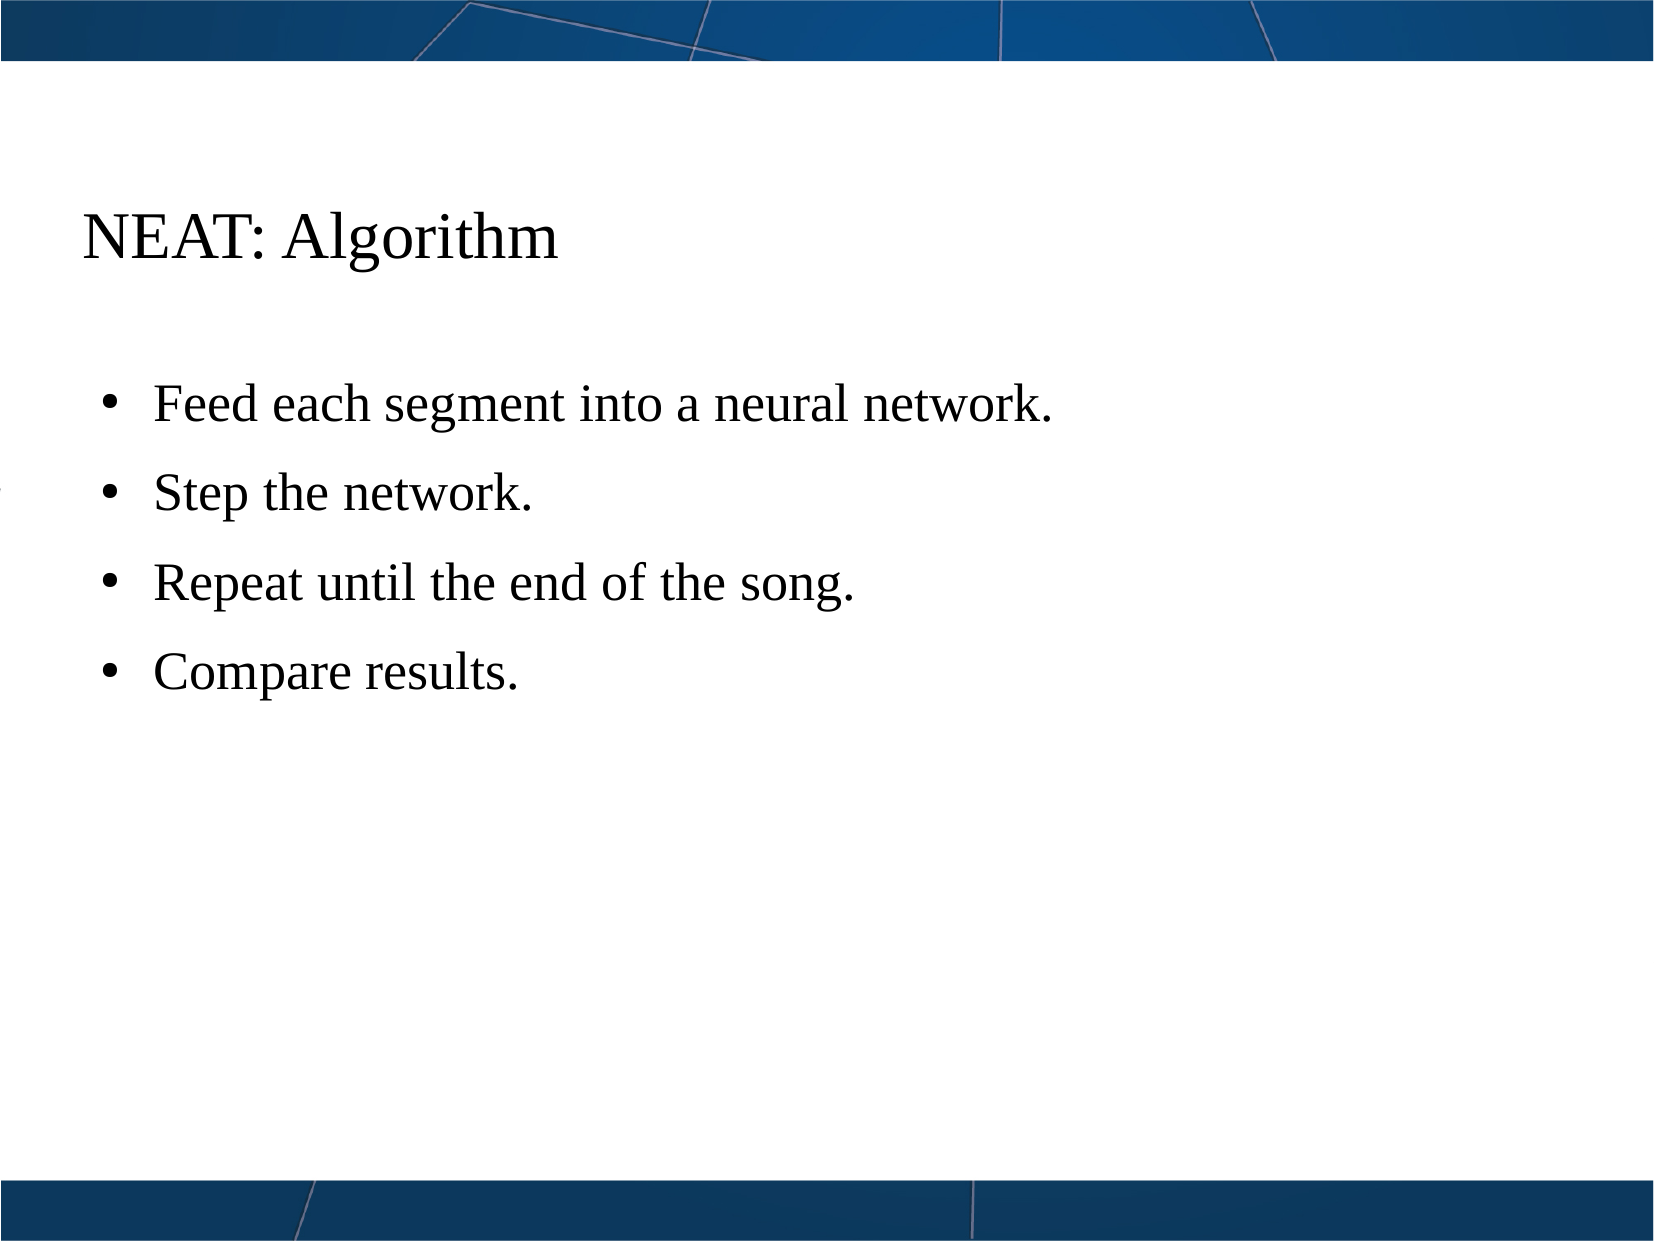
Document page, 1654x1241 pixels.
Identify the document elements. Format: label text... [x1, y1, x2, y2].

list Feed each segment into a neural network. Step the network. Repeat until the end of the song. Compare results. [82, 372, 1571, 1093]
title NEAT: Algorithm [82, 132, 1571, 340]
picture [0, 0, 1654, 1241]
